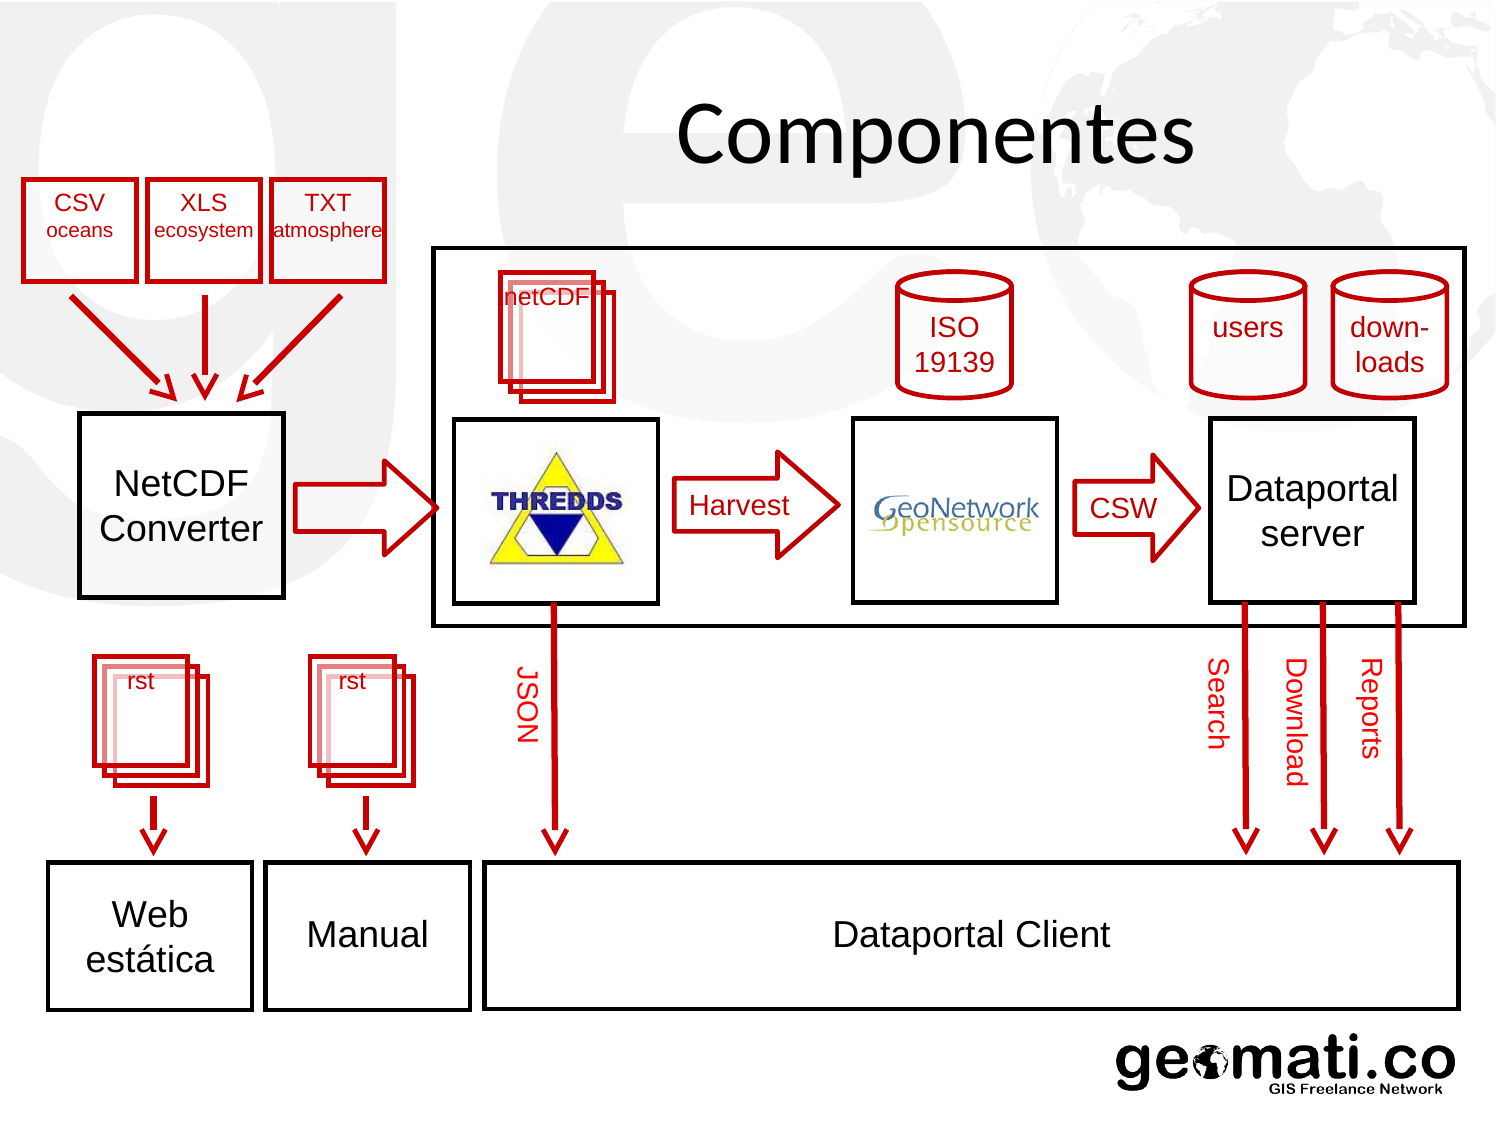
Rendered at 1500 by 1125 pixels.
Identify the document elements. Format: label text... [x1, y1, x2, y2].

text_box [104, 666, 209, 786]
title Componentes [448, 9, 1426, 245]
text_box down-loads [1332, 287, 1447, 399]
text_box CSV oceans [23, 179, 137, 282]
text_box TXT atmosphere [271, 179, 385, 282]
text_box rst [94, 656, 188, 766]
text_box ISO 19139 [897, 288, 1012, 399]
text_box netCDF [500, 272, 594, 382]
text_box Dataportal Client [484, 862, 1459, 1010]
picture [462, 439, 650, 581]
text_box CSW [1074, 454, 1199, 562]
text_box Manual [265, 862, 470, 1010]
text_box Web estática [48, 862, 253, 1010]
picture [864, 488, 1044, 537]
text_box rst [309, 656, 395, 766]
text_box NetCDF Converter [79, 413, 284, 598]
text_box Dataportal server [1210, 418, 1415, 603]
picture [1116, 1033, 1455, 1094]
text_box [295, 248, 1465, 626]
text_box Harvest [674, 451, 839, 558]
text_box users [1191, 287, 1306, 399]
text_box [319, 666, 414, 786]
text_box XLS ecosystem [147, 179, 261, 282]
